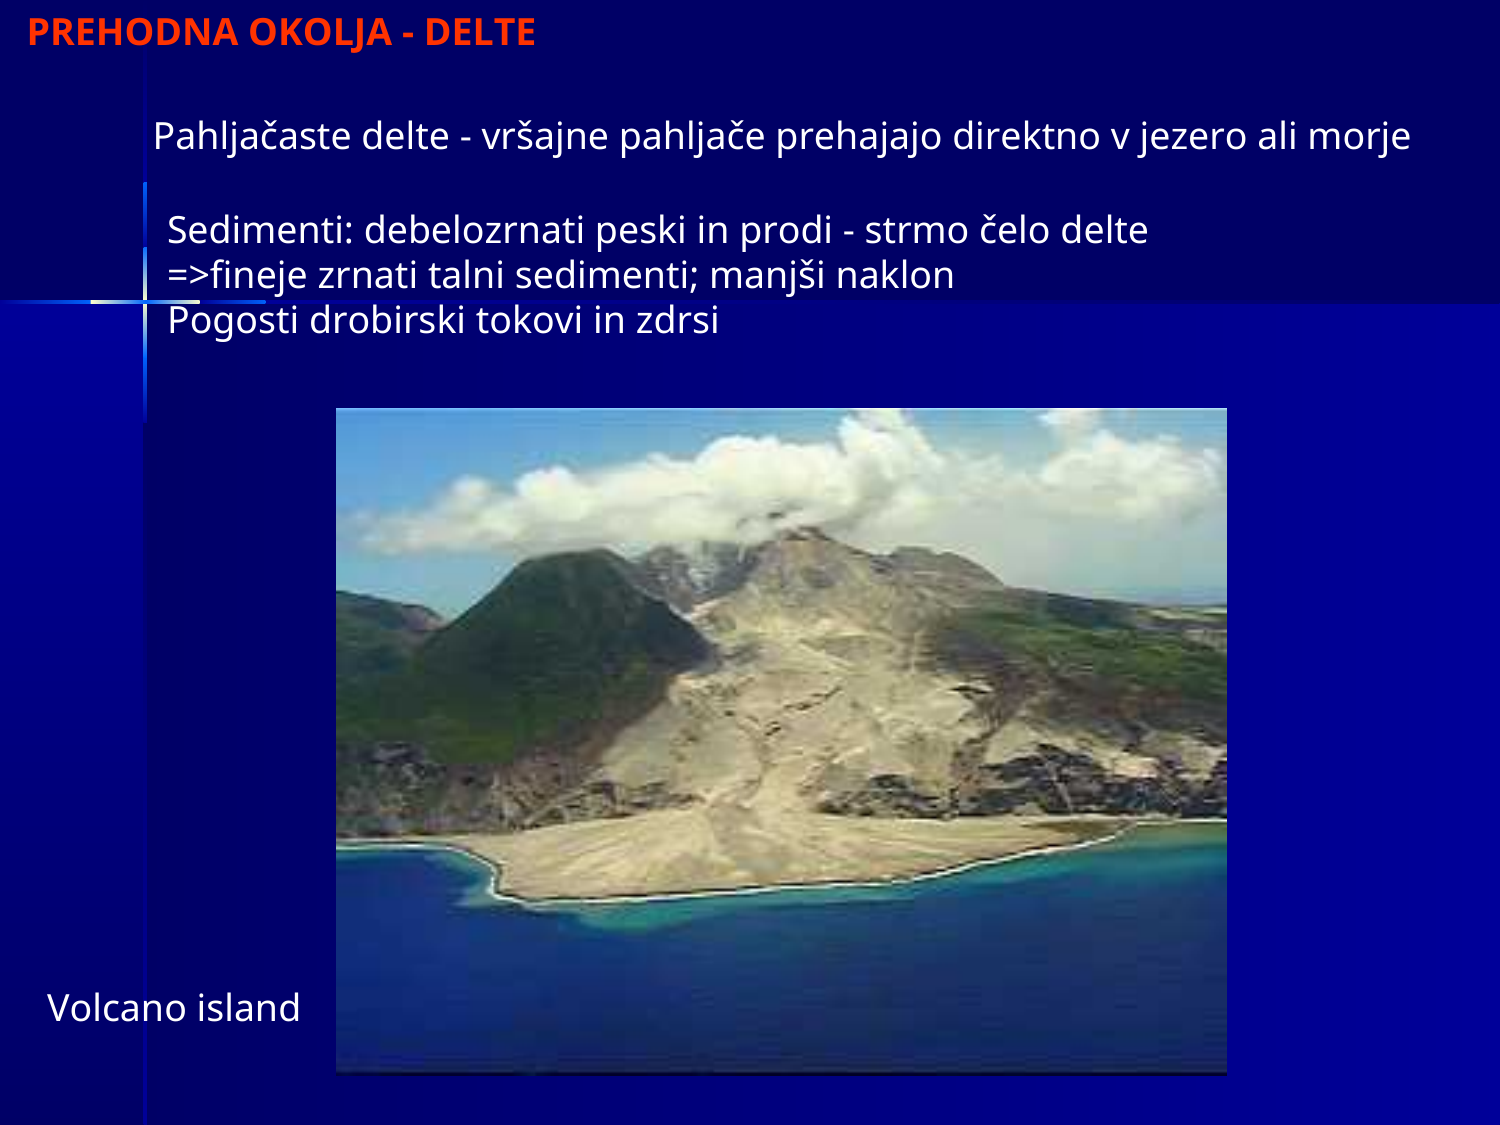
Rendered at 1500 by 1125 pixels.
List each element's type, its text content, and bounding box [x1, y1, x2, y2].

text_box Sedimenti: debelozrnati peski in prodi - strmo čelo delte =>fineje zrnati talni sedimenti; manjši naklon Pogosti drobirski tokovi in zdrsi [152, 198, 1176, 350]
text_box PREHODNA OKOLJA - DELTE [11, 0, 552, 61]
text_box Volcano island [32, 976, 317, 1037]
picture [336, 408, 1227, 1077]
text_box Pahljačaste delte - vršajne pahljače prehajajo direktno v jezero ali morje [137, 104, 1429, 165]
